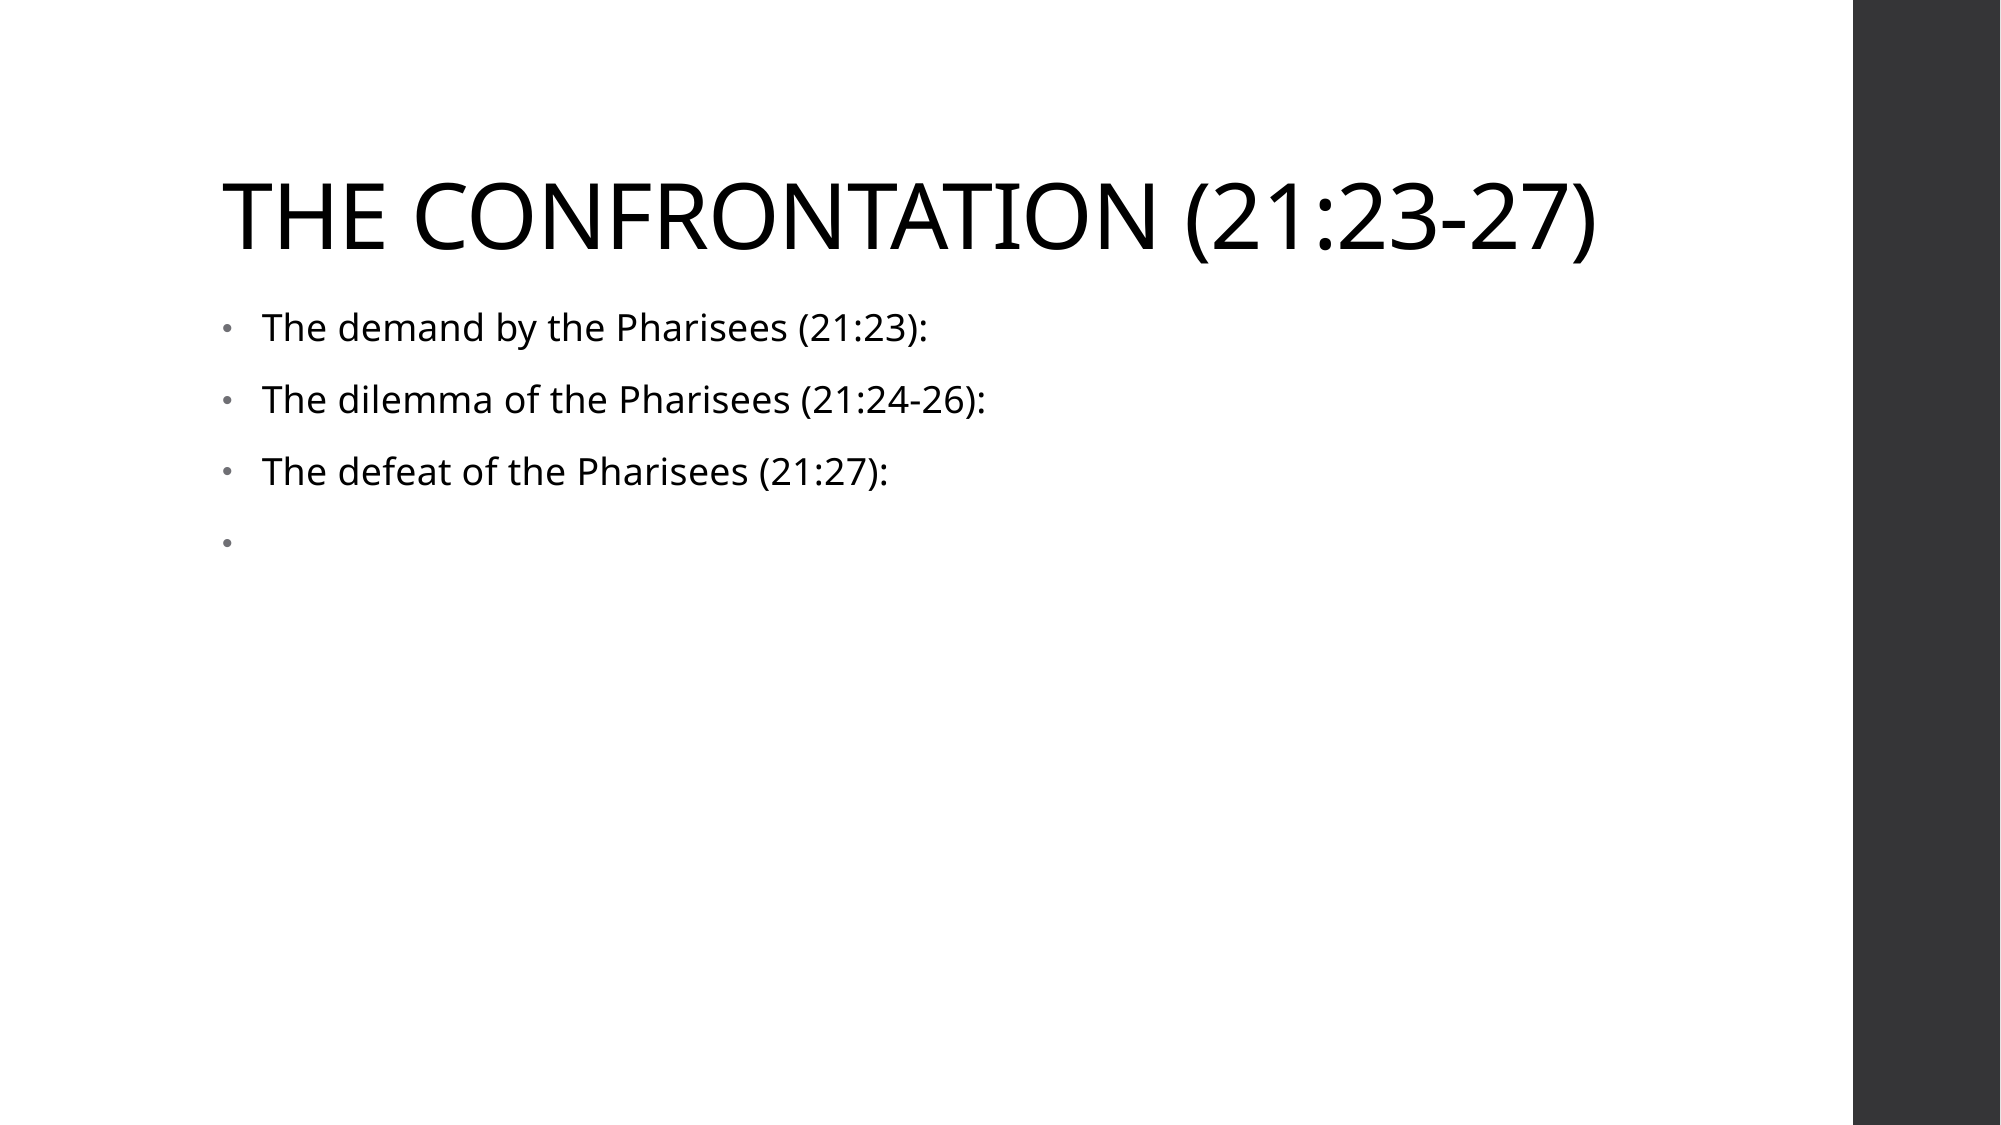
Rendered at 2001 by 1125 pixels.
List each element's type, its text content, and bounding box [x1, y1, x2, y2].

list The demand by the Pharisees (21:23): The dilemma of the Pharisees (21:24-26): The defeat of the Pharisees (21:27): [206, 299, 1617, 1014]
title THE CONFRONTATION (21:23-27) [206, 60, 1797, 278]
